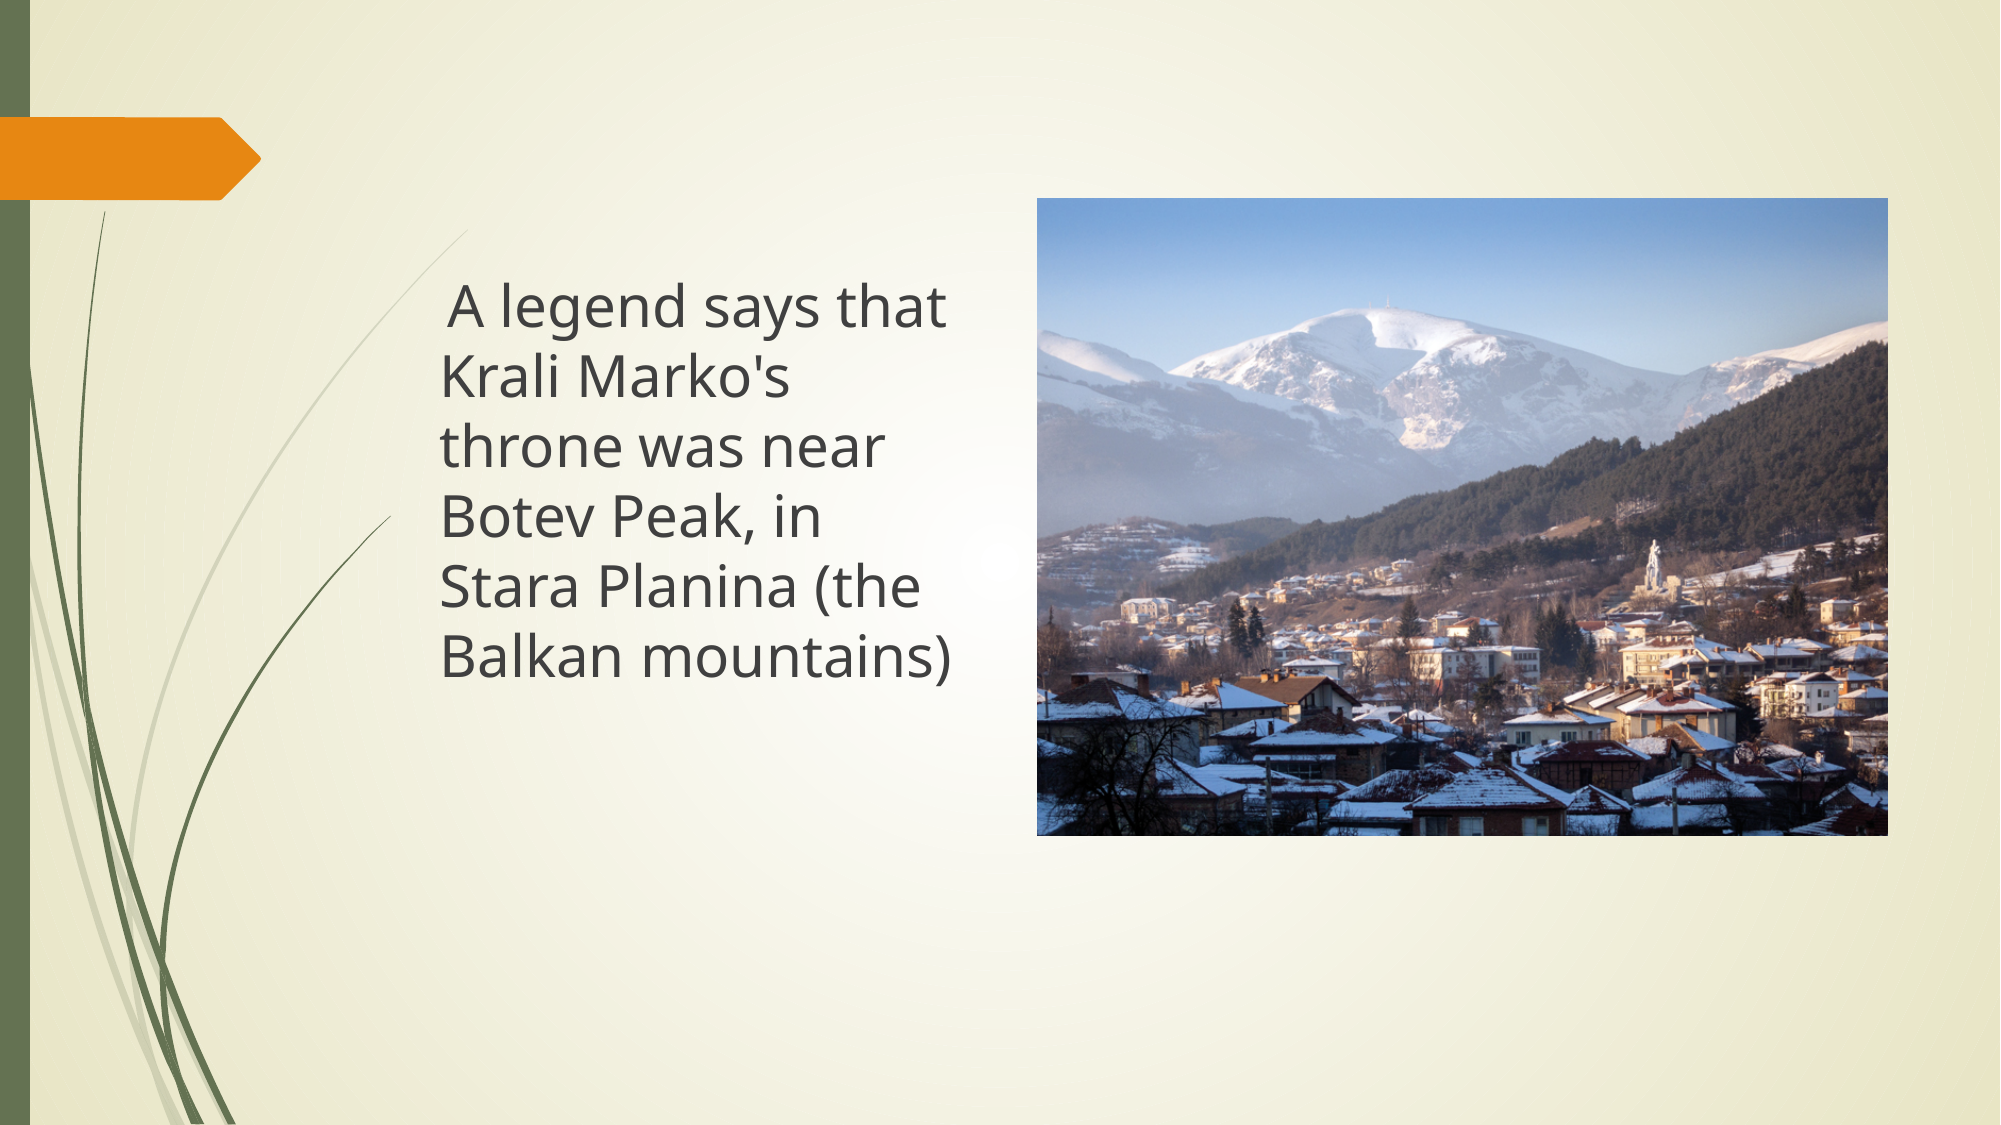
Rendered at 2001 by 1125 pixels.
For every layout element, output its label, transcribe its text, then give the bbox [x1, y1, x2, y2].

list A legend says that Krali Marko's throne was near Botev Peak, in Stara Planina (the Balkan mountains) [424, 262, 1000, 962]
picture [1037, 198, 1888, 837]
